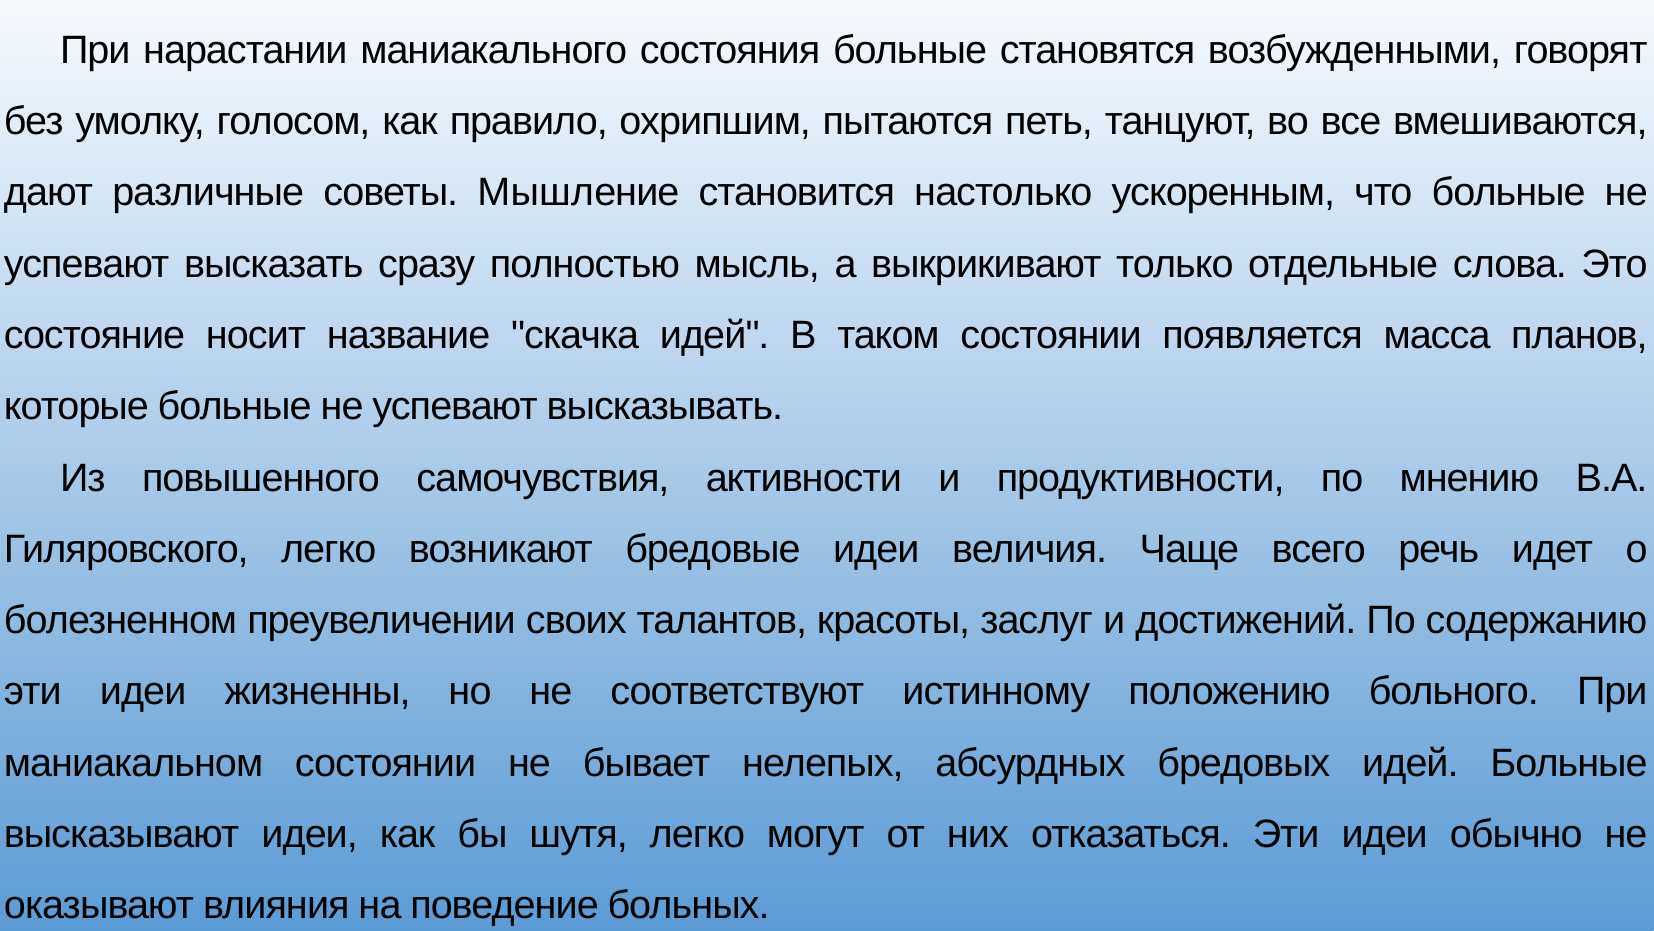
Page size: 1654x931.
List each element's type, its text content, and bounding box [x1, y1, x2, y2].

list При нарастании маниакального состояния больные становятся возбужденными, говорят без умолку, голосом, как правило, охрипшим, пытаются петь, танцуют, во все вмешиваются, дают различные советы. Мышление становится настолько ускоренным, что больные не успевают высказать сразу полностью мысль, а выкрикивают только отдельные слова. Это состояние носит название "скачка идей". В таком состоянии появляется масса планов, которые больные не успевают высказывать. Из повышенного самочувствия, активности и продуктивности, по мнению В.А. Гиляровского, легко возникают бредовые идеи величия. Чаще всего речь идет о болезненном преувеличении своих талантов, красоты, заслуг и достижений. По содержанию эти идеи жизненны, но не соответствуют истинному положению больного. При маниакальном состоянии не бывает нелепых, абсурдных бредовых идей. Больные высказывают идеи, как бы шутя, легко могут от них отказаться. Эти идеи обычно не оказывают влияния на поведение больных. [0, 0, 1651, 931]
